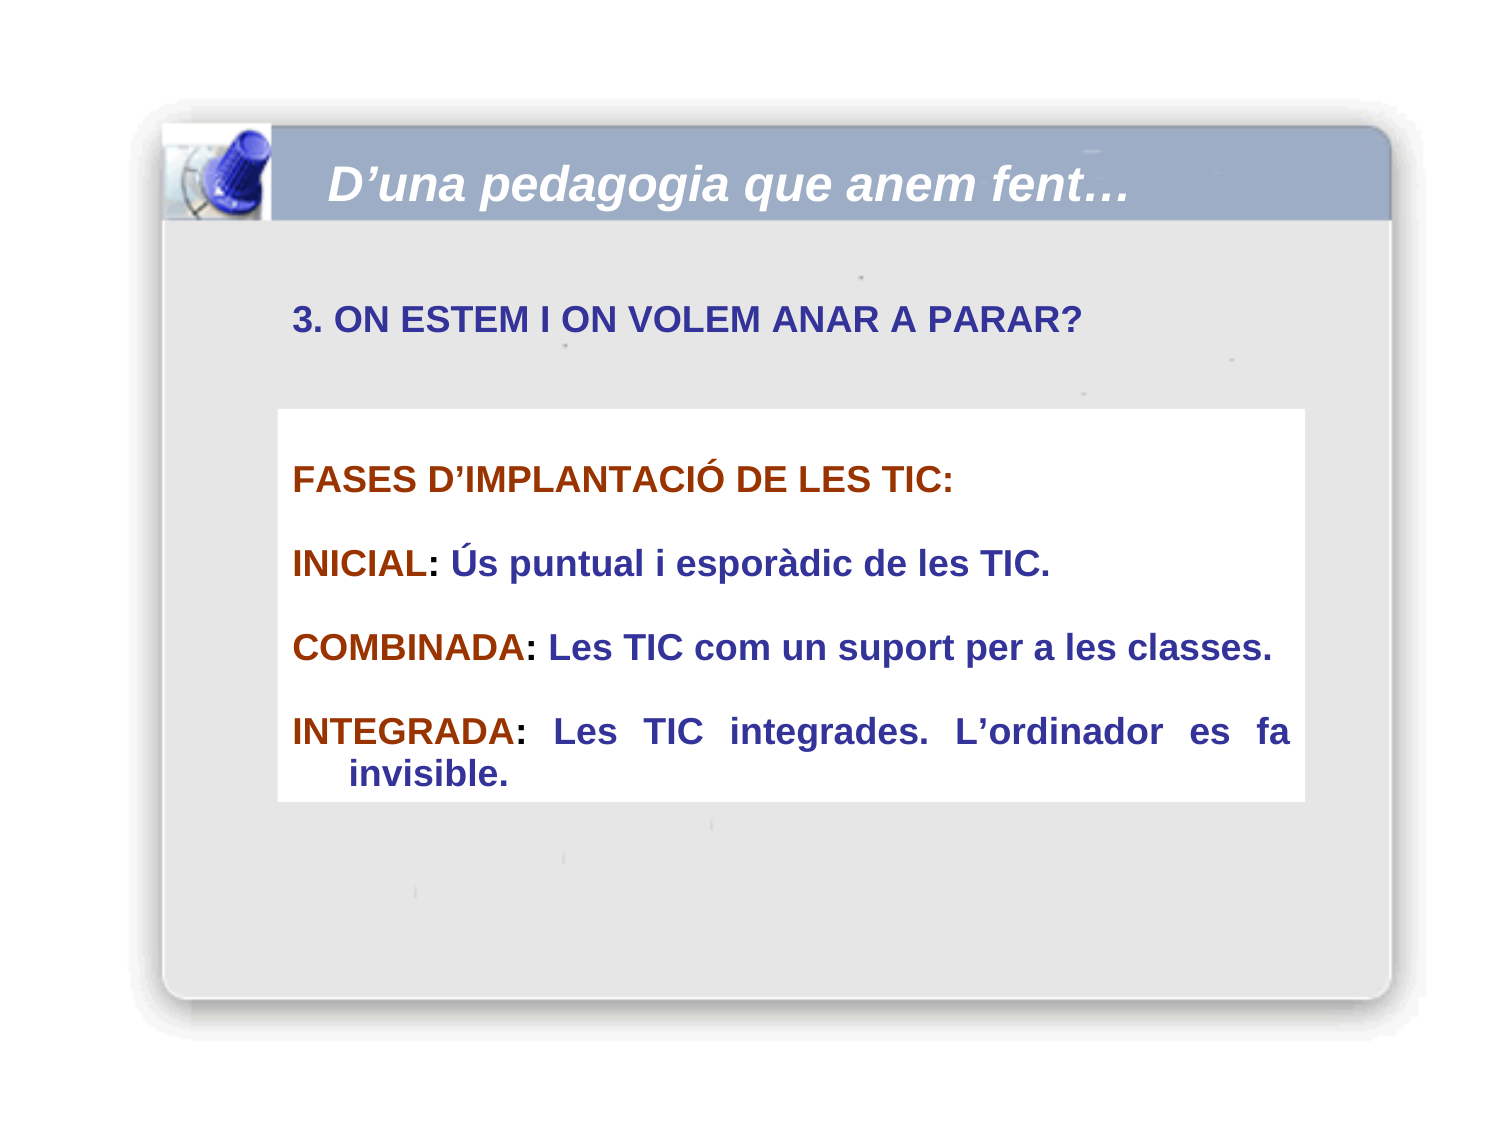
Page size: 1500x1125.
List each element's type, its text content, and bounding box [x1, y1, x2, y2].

text_box 3. ON ESTEM I ON VOLEM ANAR A PARAR? [277, 290, 1258, 349]
text_box D’una pedagogia que anem fent… [312, 148, 1365, 221]
picture [112, 90, 1453, 1044]
text_box FASES D’IMPLANTACIÓ DE LES TIC: INICIAL: Ús puntual i esporàdic de les TIC. COMBINADA: Les TIC com un suport per a les classes. INTEGRADA: Les TIC integrades. L’ordinador es fa invisible. [277, 408, 1306, 803]
